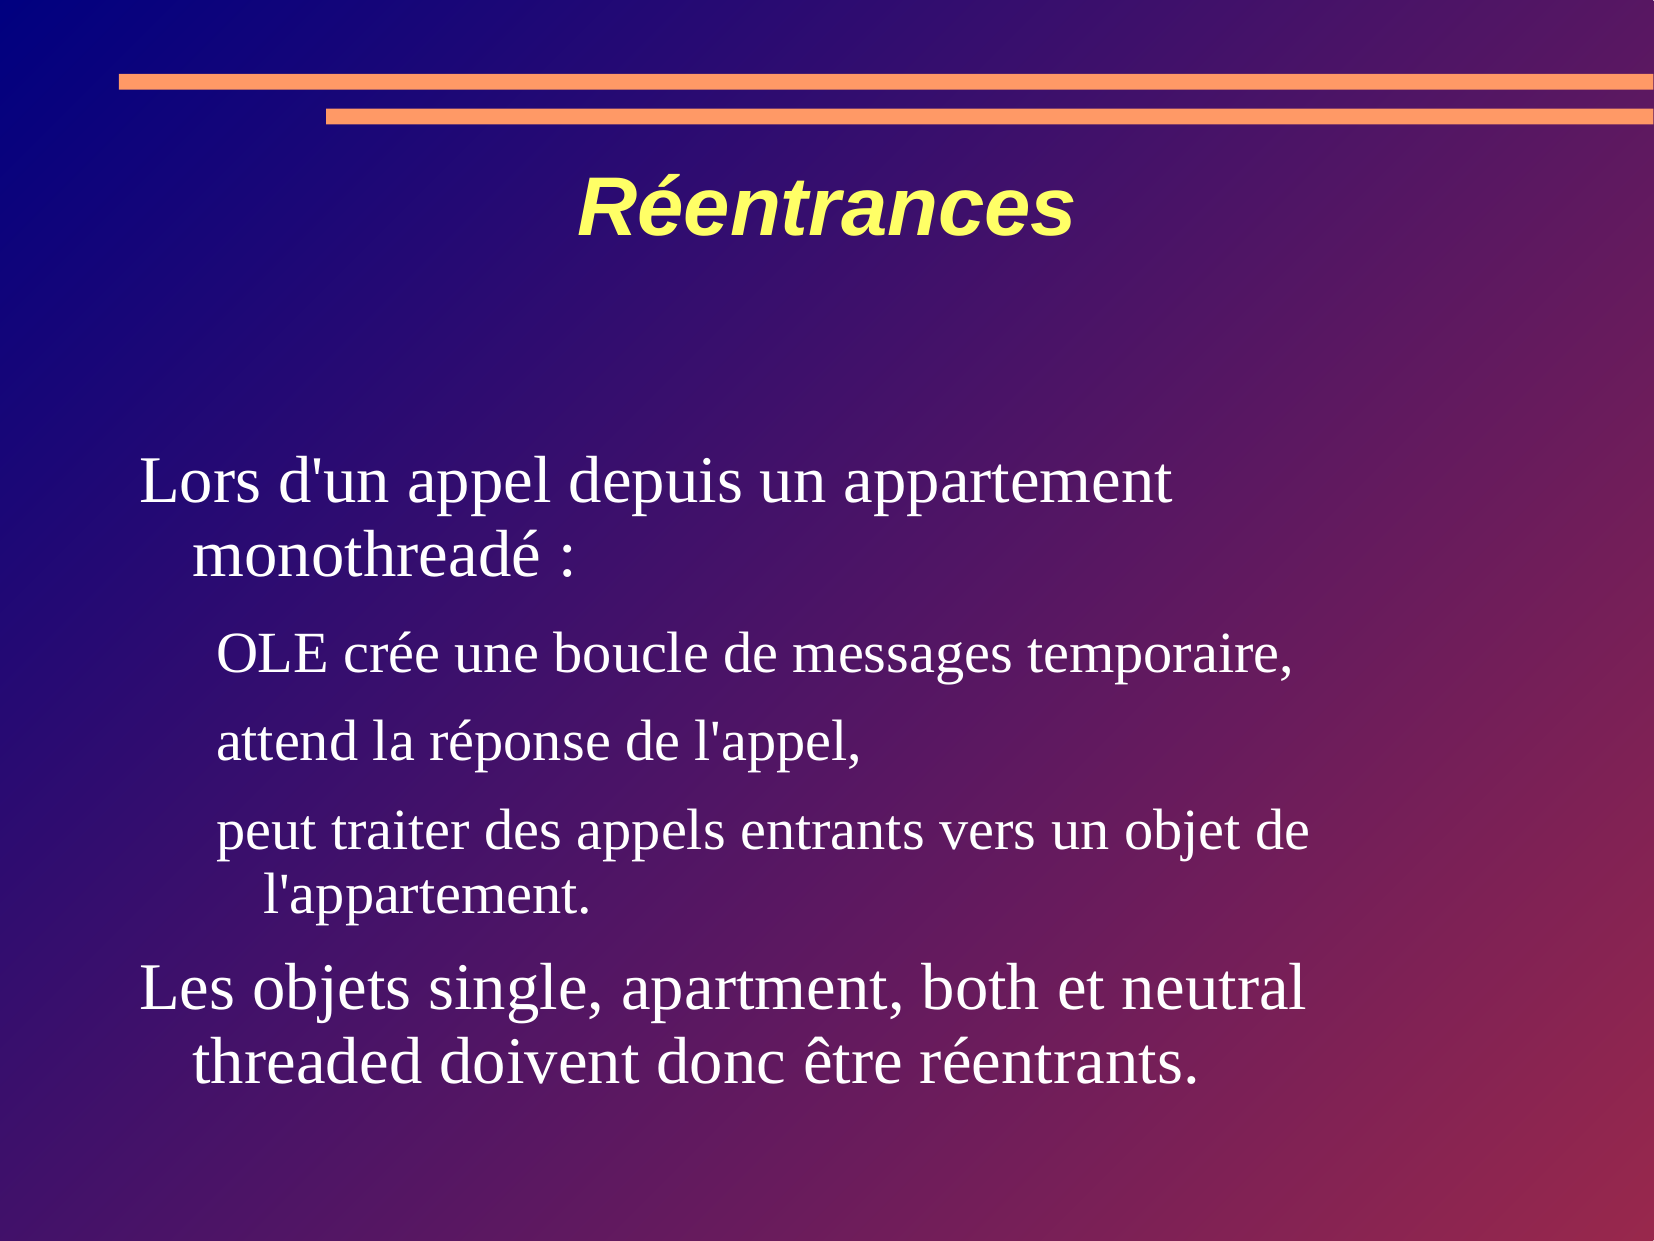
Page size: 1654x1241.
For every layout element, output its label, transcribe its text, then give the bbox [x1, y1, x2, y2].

list Lors d'un appel depuis un appartement monothreadé : OLE crée une boucle de messages temporaire, attend la réponse de l'appel, peut traiter des appels entrants vers un objet de l'appartement. Les objets single, apartment, both et neutral threaded doivent donc être réentrants. [121, 443, 1534, 1127]
title Réentrances [121, 102, 1534, 311]
